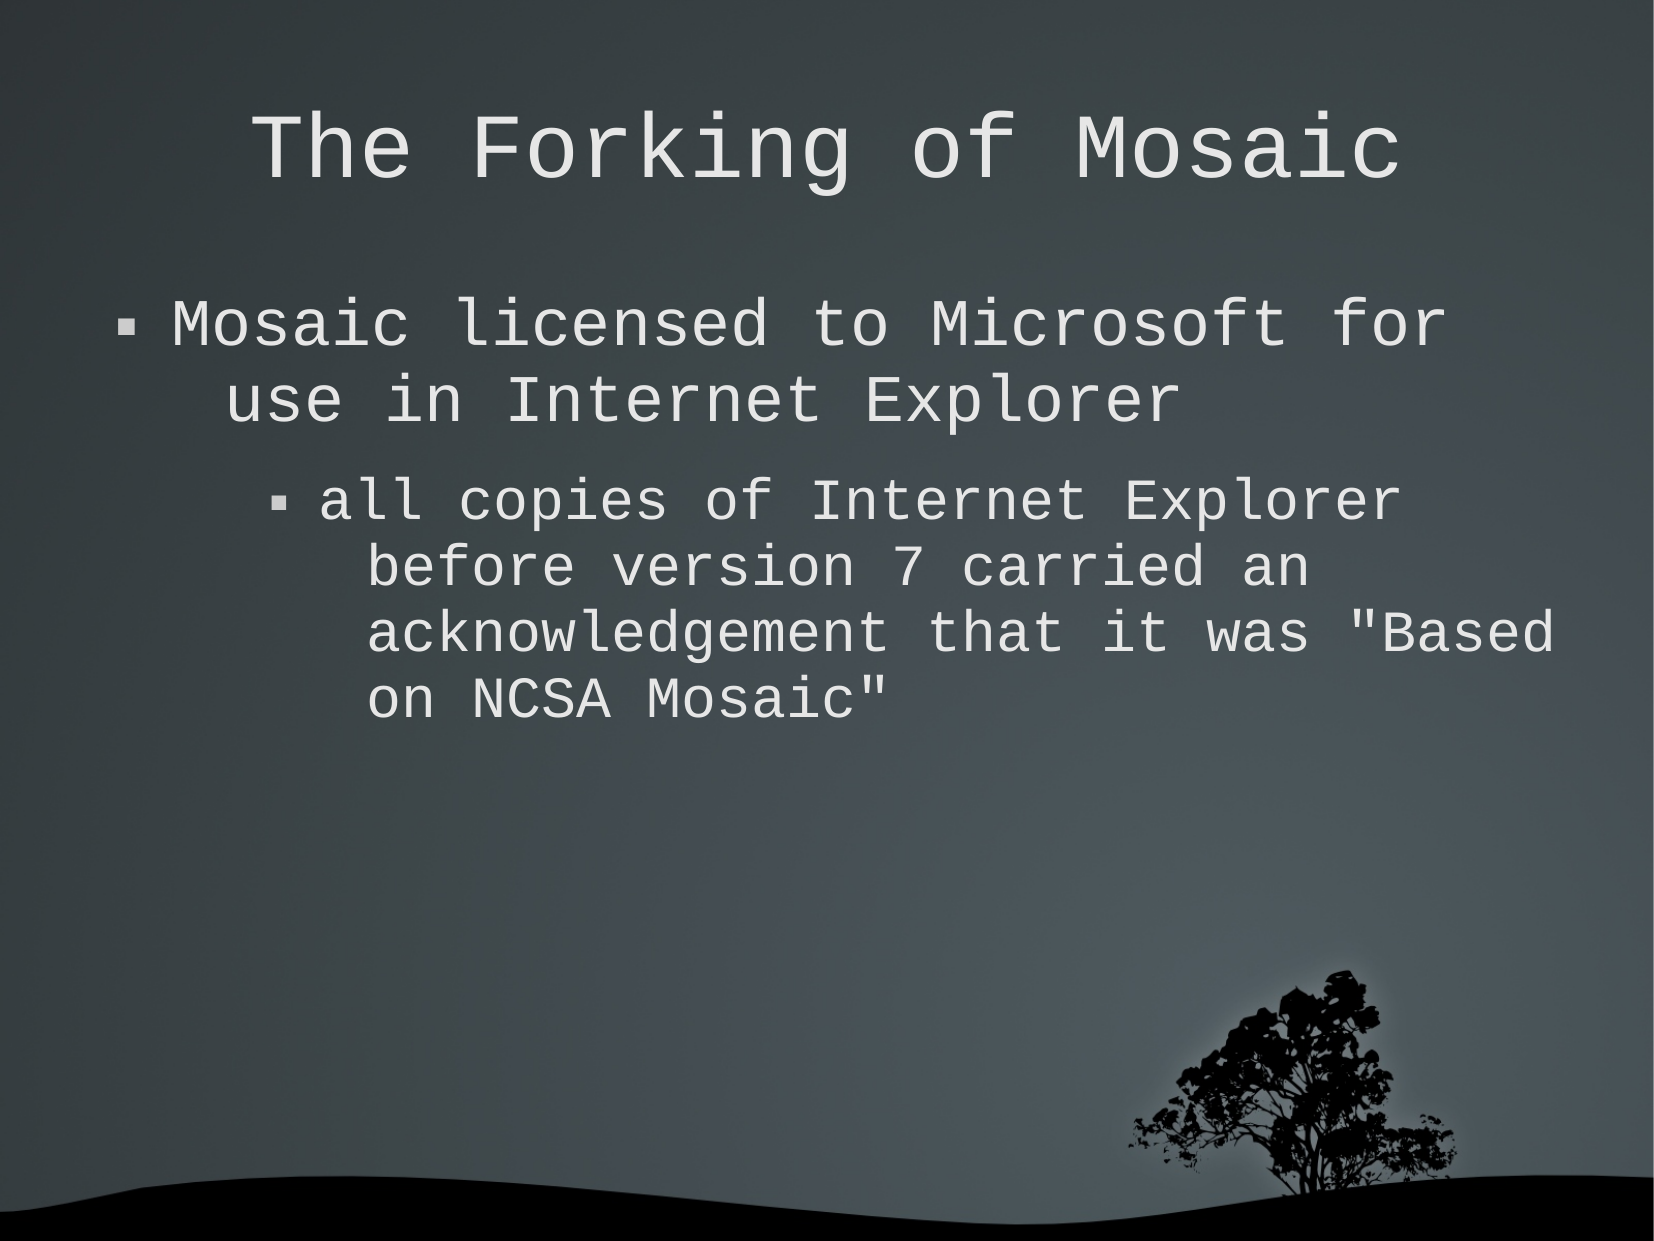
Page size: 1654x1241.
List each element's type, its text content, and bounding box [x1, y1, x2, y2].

picture [0, 0, 1654, 1241]
list Mosaic licensed to Microsoft for use in Internet Explorer all copies of Internet Explorer before version 7 carried an acknowledgement that it was "Based on NCSA Mosaic" [82, 290, 1571, 1094]
title The Forking of Mosaic [82, 56, 1571, 250]
